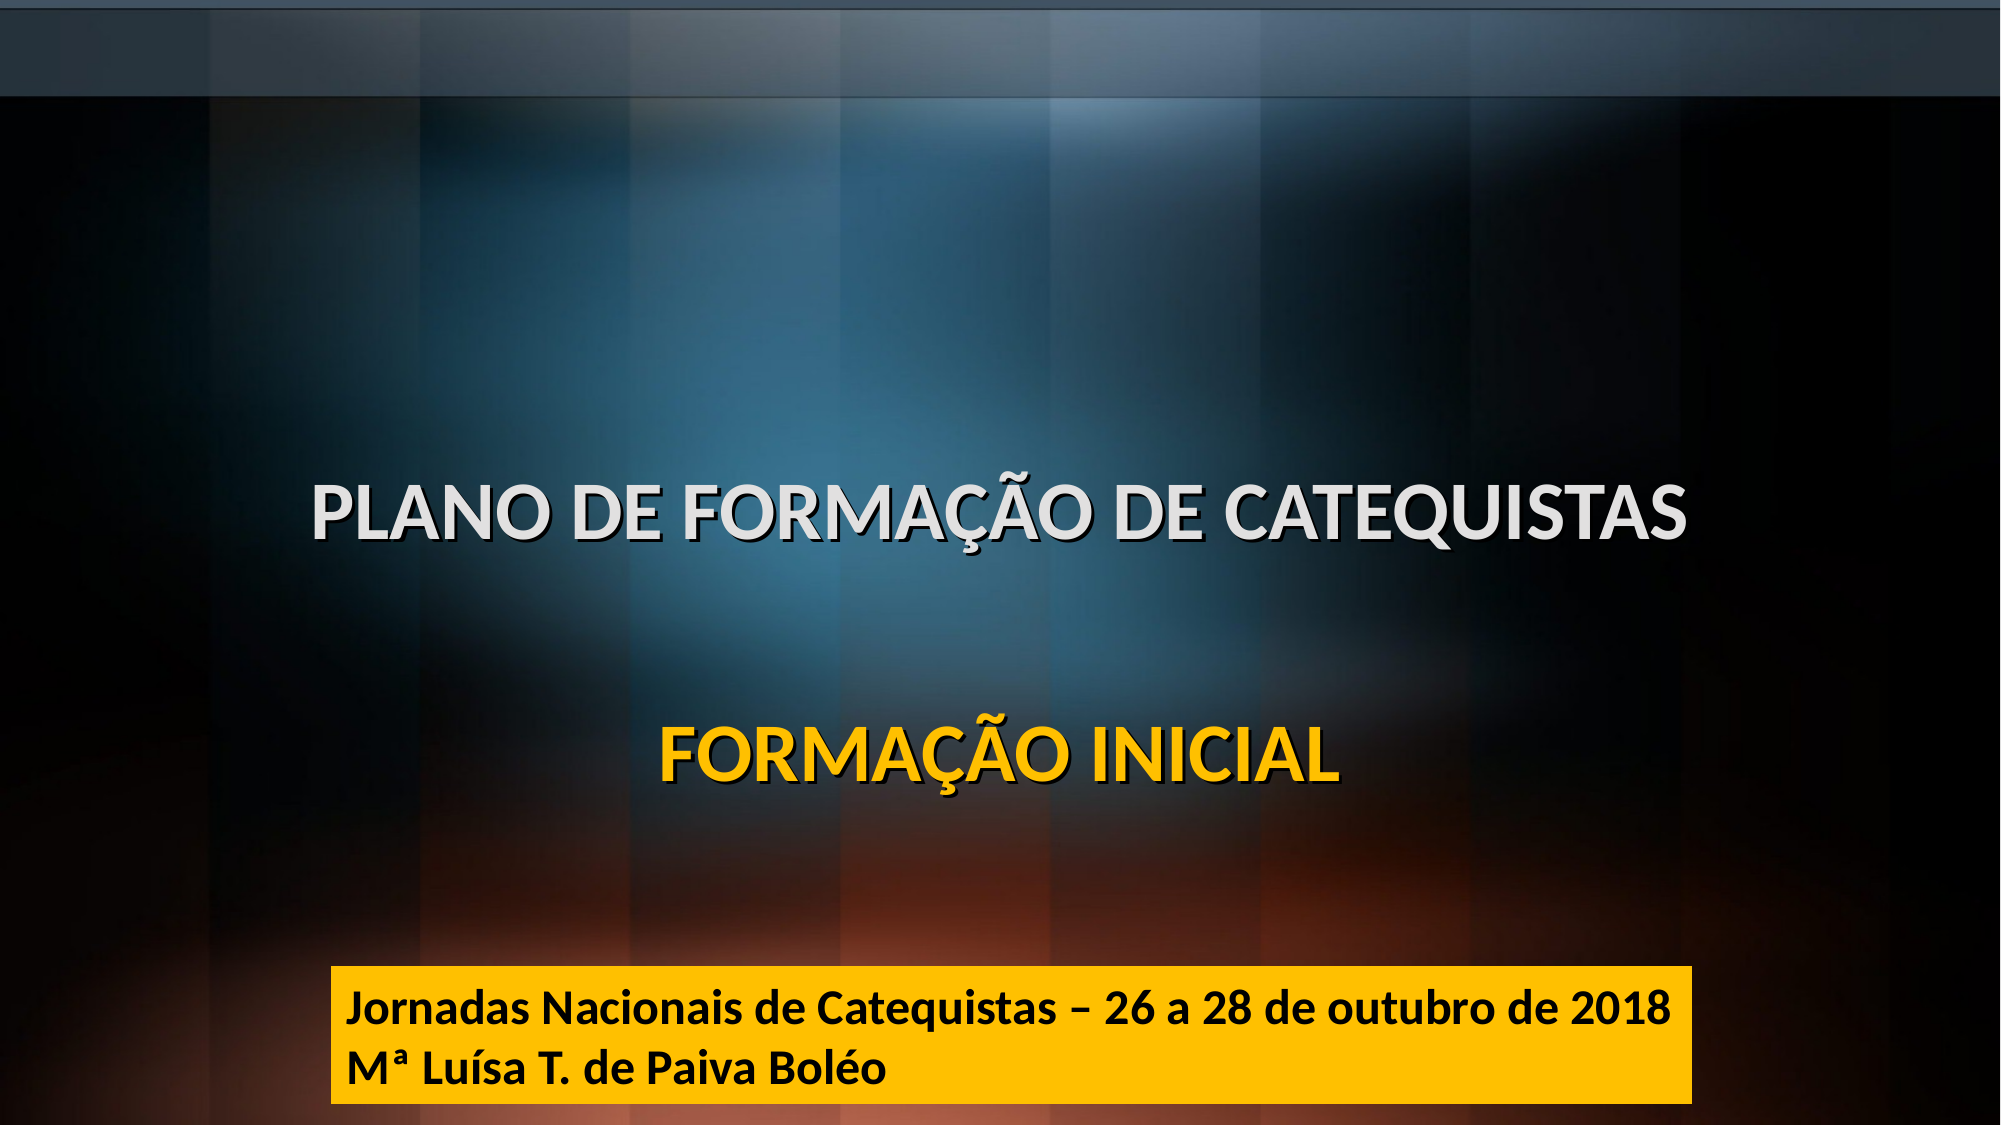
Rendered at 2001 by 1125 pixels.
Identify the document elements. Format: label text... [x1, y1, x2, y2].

title PLANO DE FORMAÇÃO DE CATEQUISTAS FORMAÇÃO INICIAL [249, 413, 1750, 590]
text_box Jornadas Nacionais de Catequistas – 26 a 28 de outubro de 2018 Mª Luísa T. de Paiva Boléo [331, 967, 1692, 1104]
subtitle [249, 590, 1750, 863]
